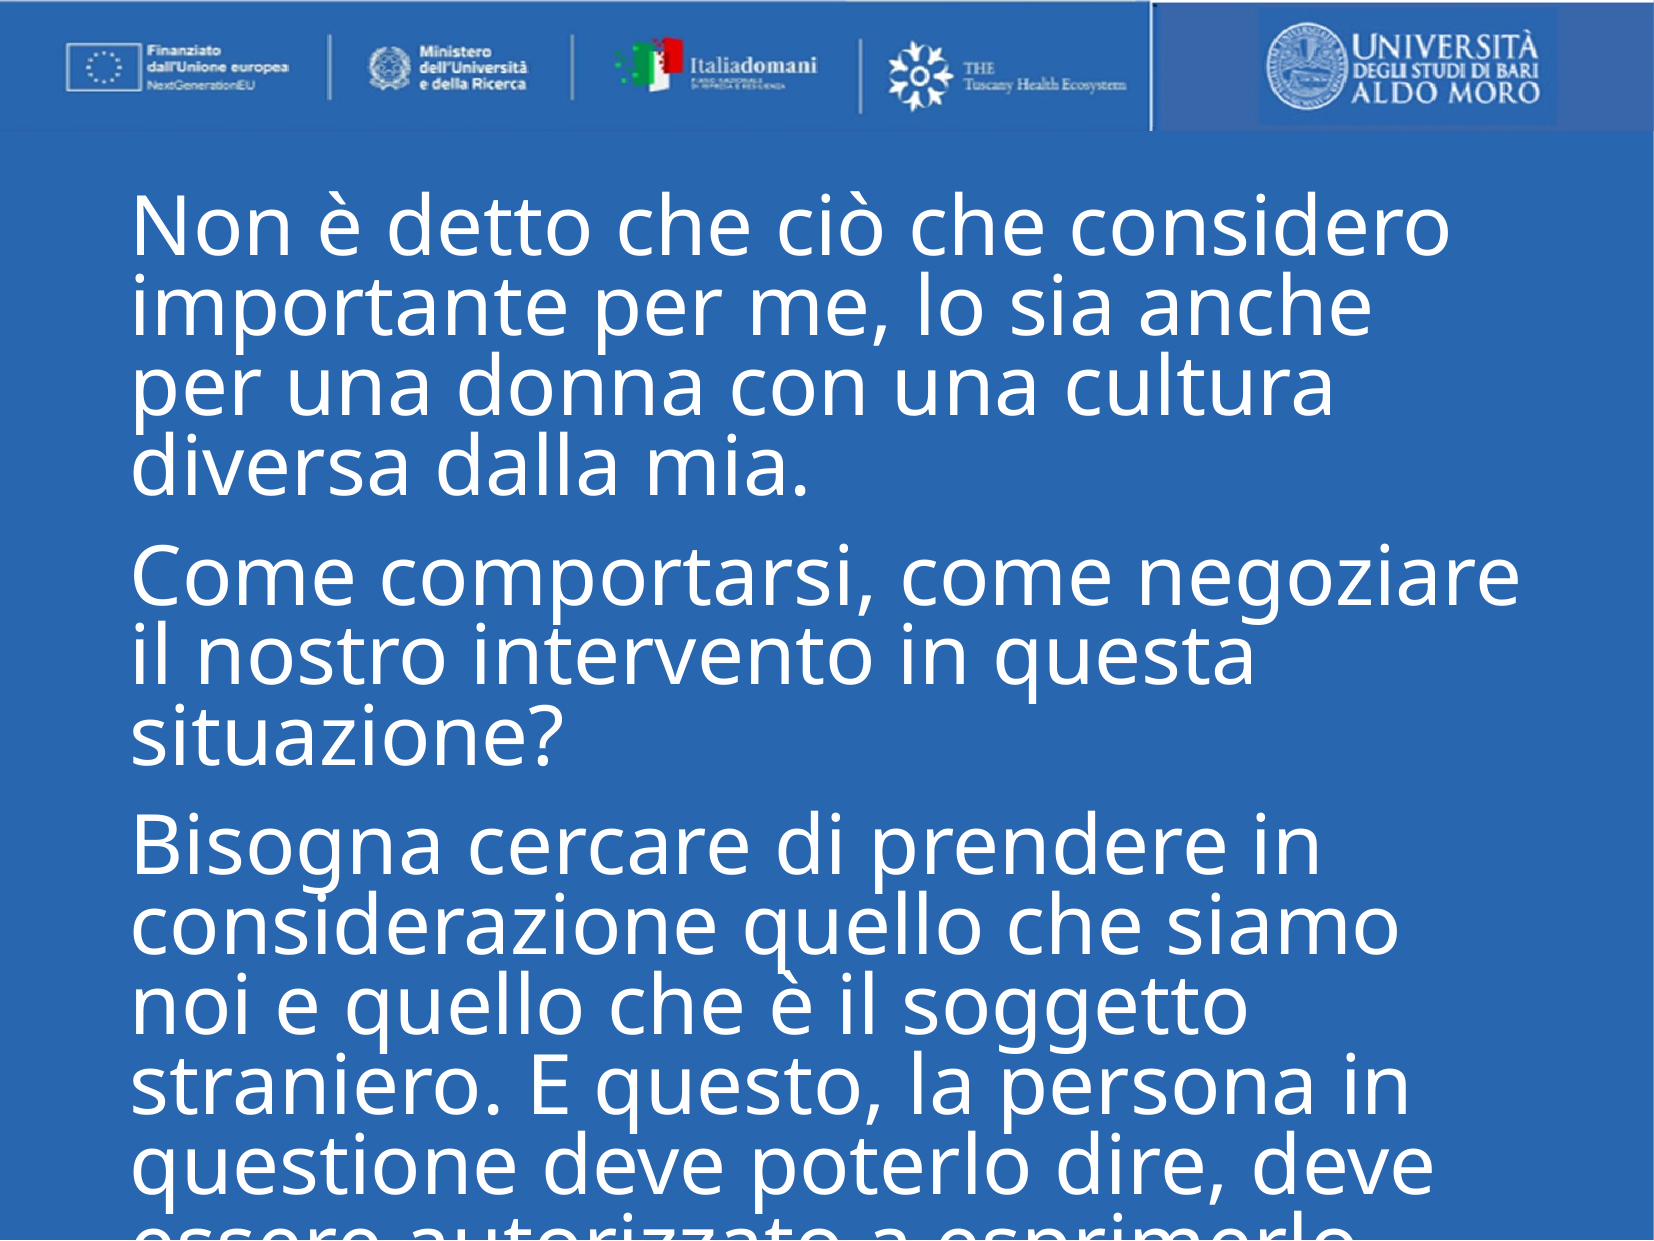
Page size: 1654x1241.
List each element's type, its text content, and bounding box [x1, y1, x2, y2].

picture [0, 0, 1654, 132]
subtitle Non è detto che ciò che considero importante per me, lo sia anche per una donna con una cultura diversa dalla mia. Come comportarsi, come negoziare il nostro intervento in questa situazione? Bisogna cercare di prendere in considerazione quello che siamo noi e quello che è il soggetto straniero. E questo, la persona in questione deve poterlo dire, deve essere autorizzato a esprimerlo [115, 184, 1539, 923]
